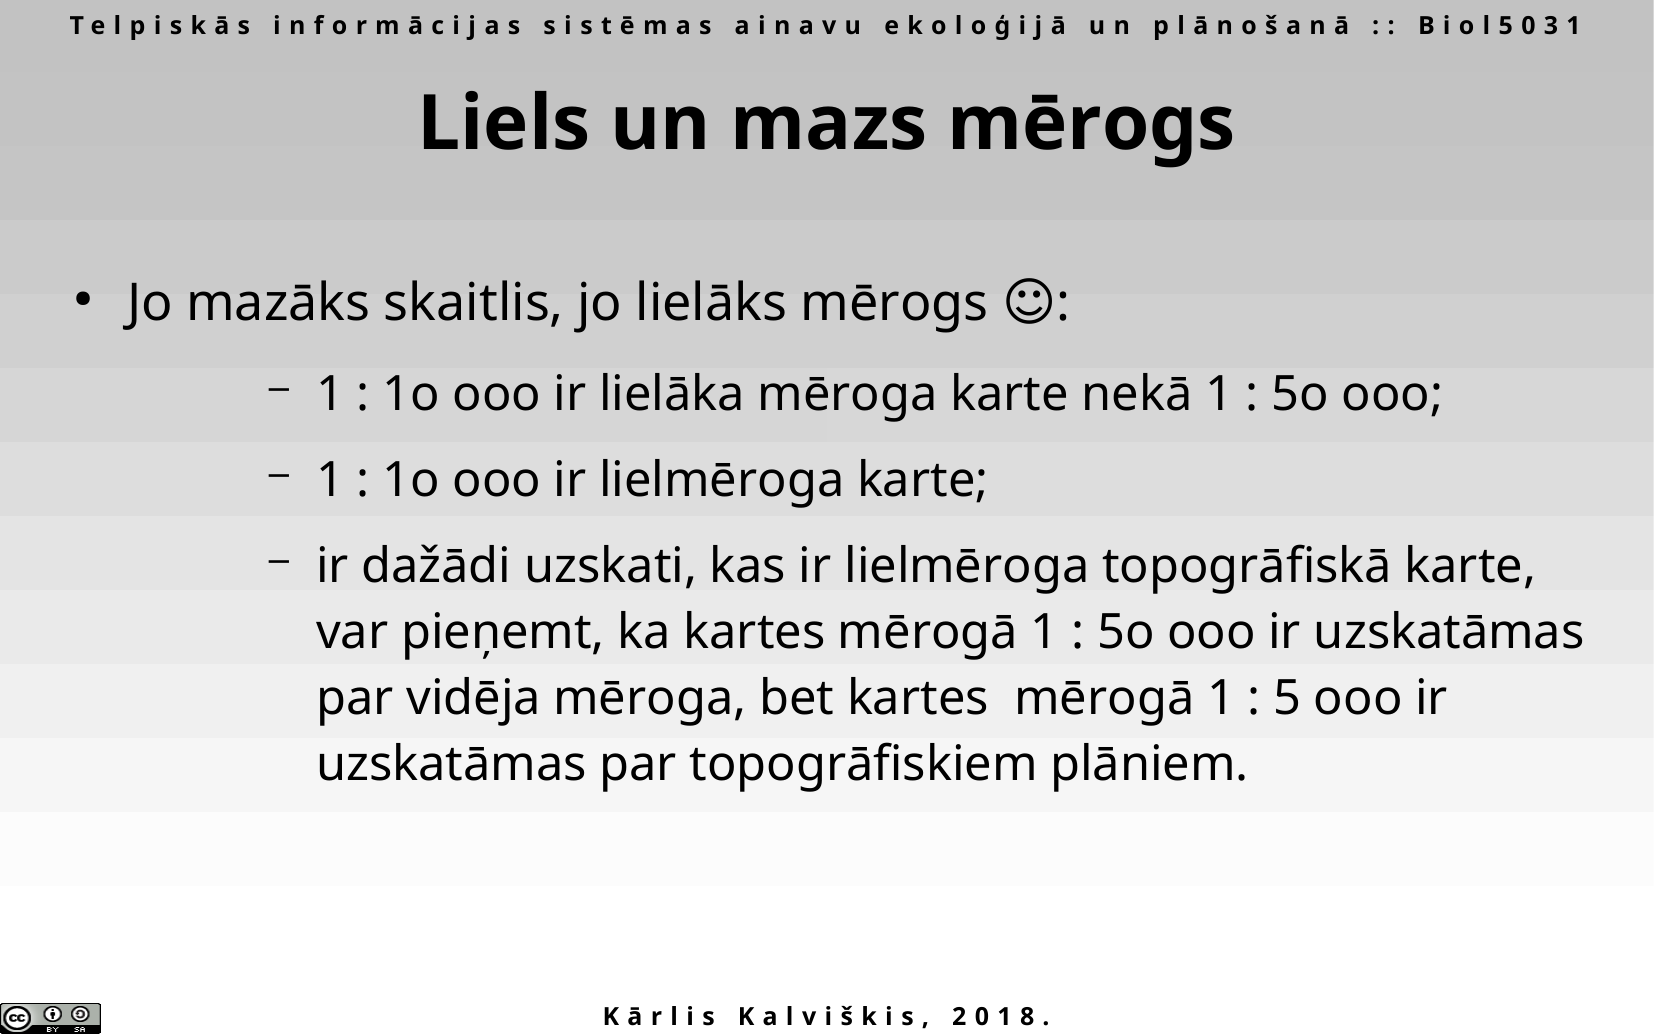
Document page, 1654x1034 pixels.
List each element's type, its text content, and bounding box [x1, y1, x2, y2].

list Jo mazāks skaitlis, jo lielāks mērogs ☺: 1 : 1o ooo ir lielāka mēroga karte nekā 1 : 5o ooo; 1 : 1o ooo ir lielmēroga karte; ir dažādi uzskati, kas ir lielmēroga topogrāfiskā karte, var pieņemt, ka kartes mērogā 1 : 5o ooo ir uzskatāmas par vidēja mēroga, bet kartes mērogā 1 : 5 ooo ir uzskatāmas par topogrāfiskiem plāniem. [56, 264, 1600, 979]
picture [0, 240, 1654, 1034]
title Liels un mazs mērogs [0, 1, 1654, 240]
